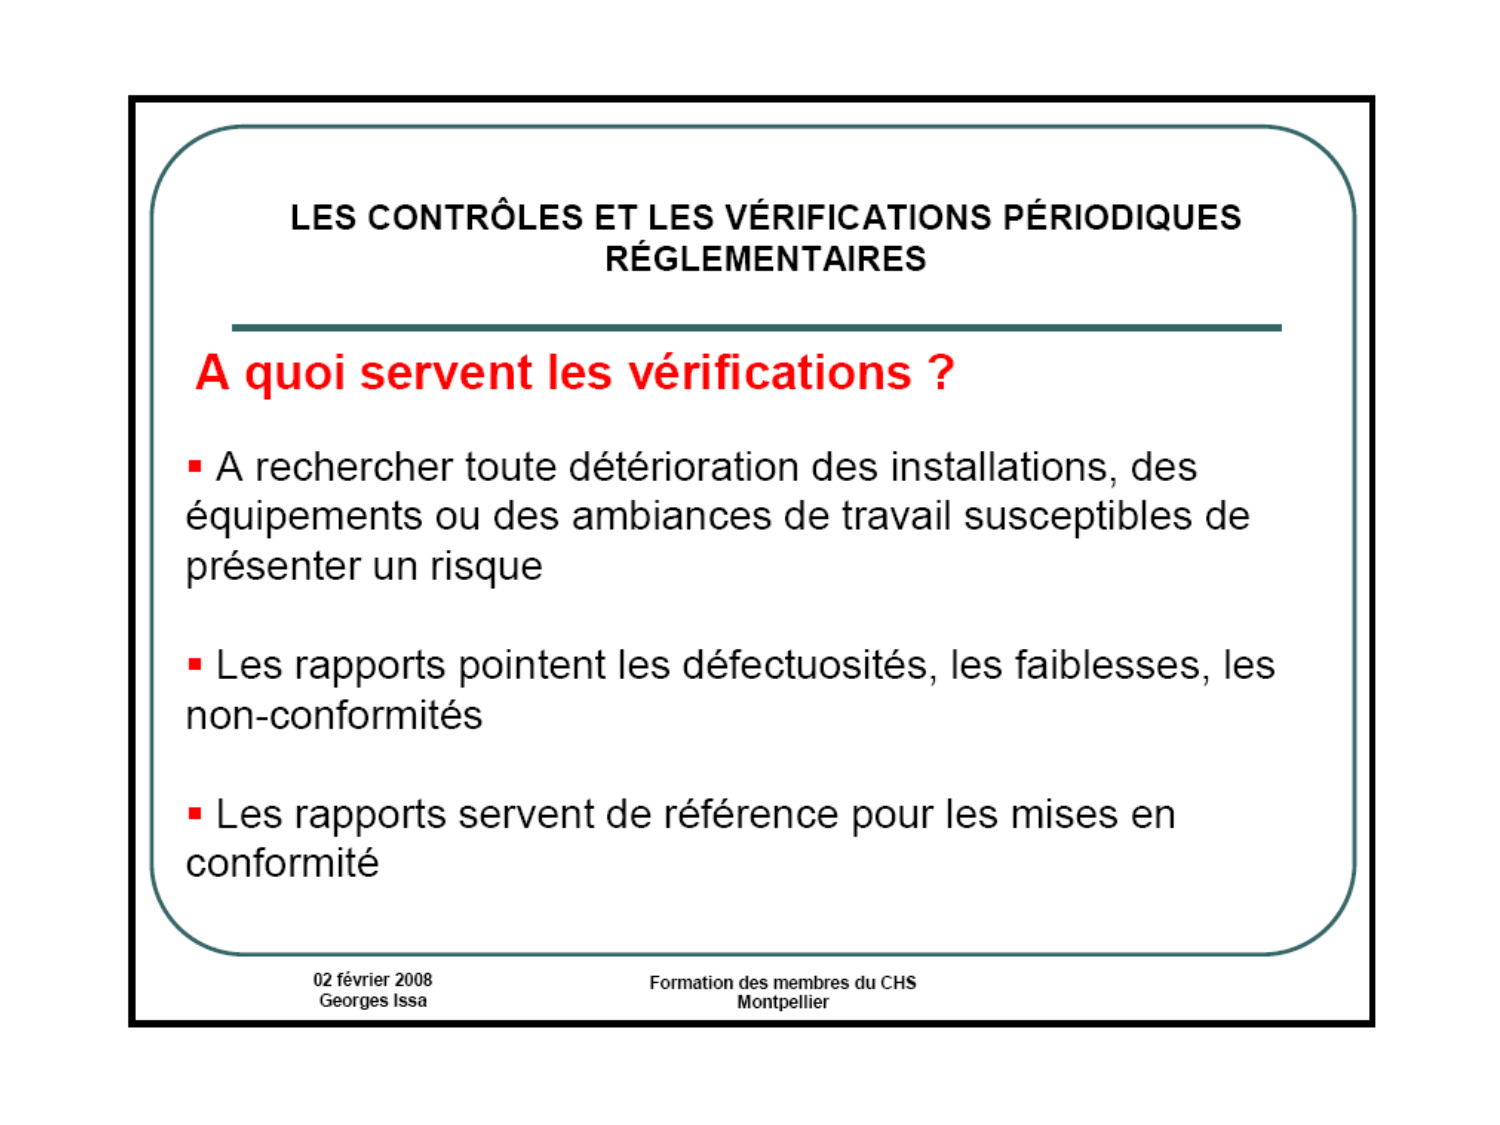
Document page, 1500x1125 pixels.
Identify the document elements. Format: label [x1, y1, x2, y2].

picture [121, 85, 1379, 1040]
